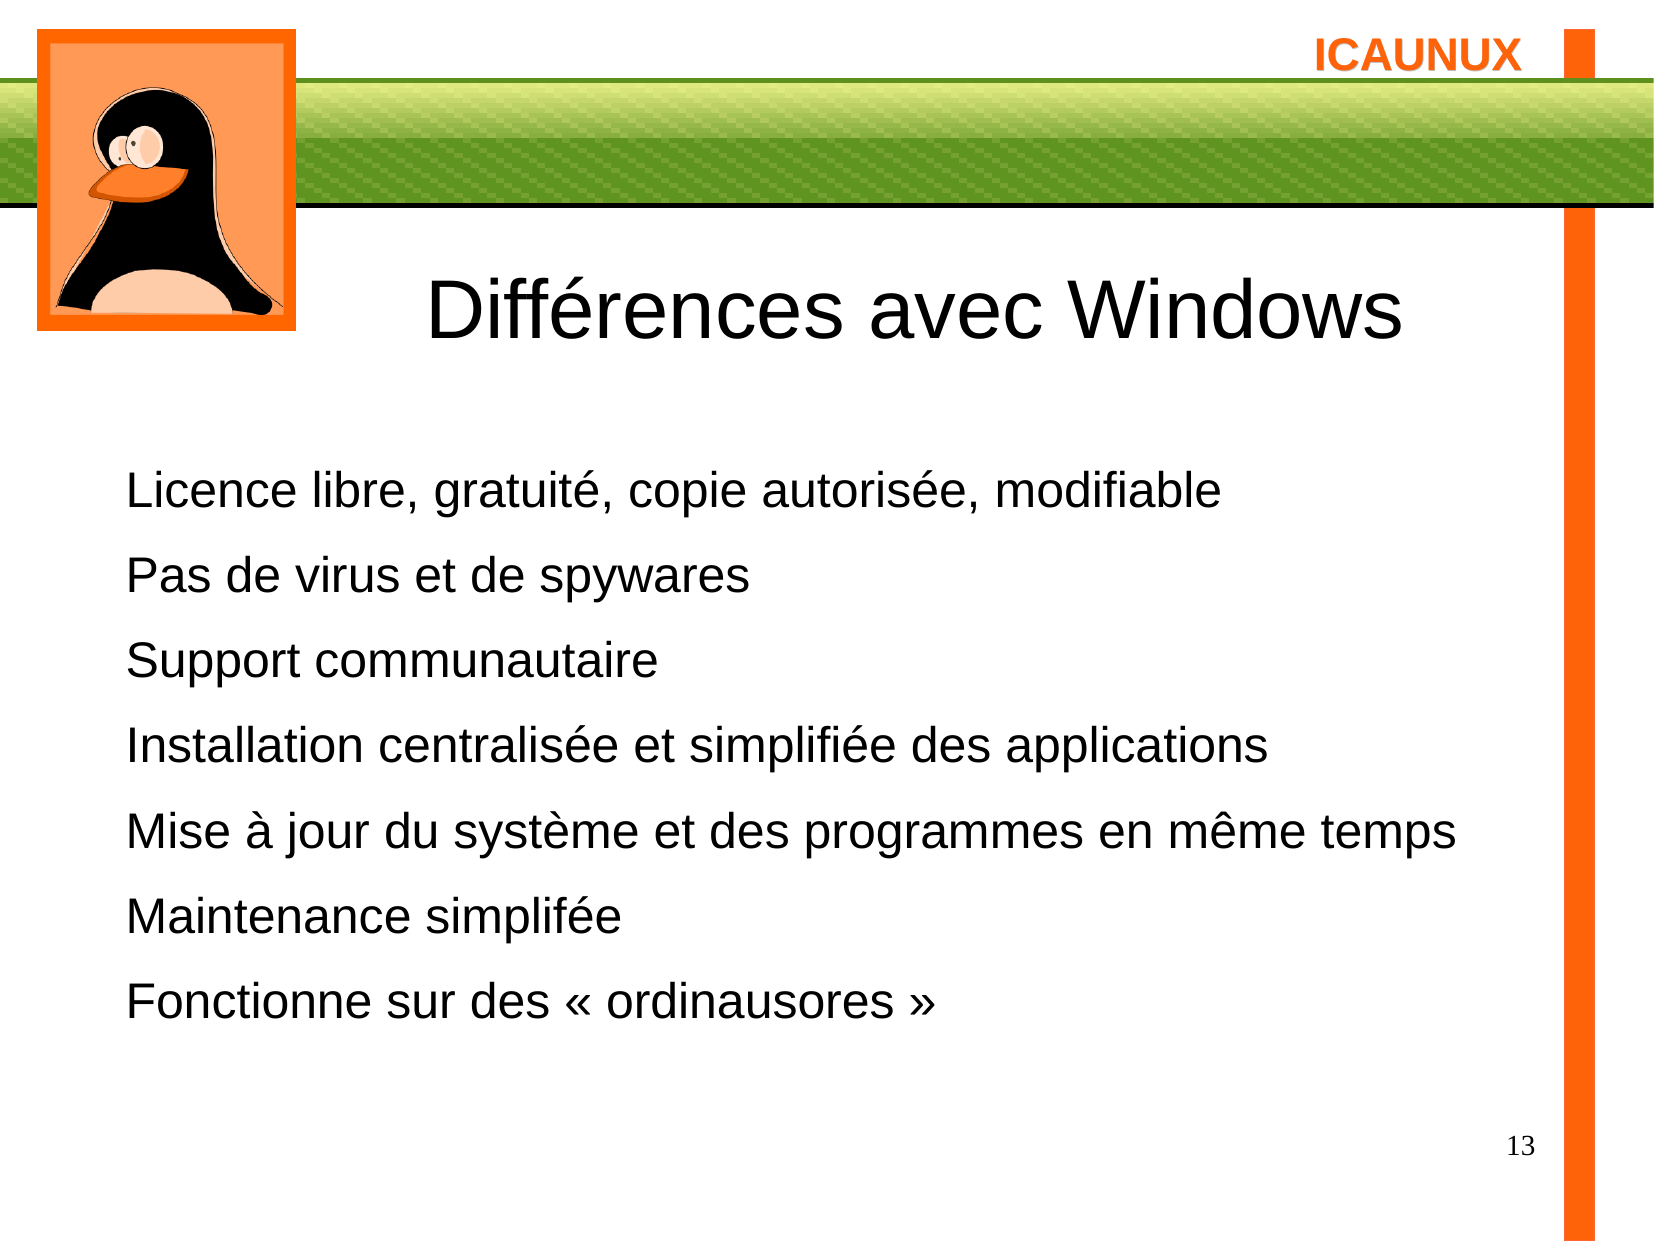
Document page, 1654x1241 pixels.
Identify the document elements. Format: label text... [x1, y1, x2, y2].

title Différences avec Windows [324, 235, 1506, 384]
list Licence libre, gratuité, copie autorisée, modifiable Pas de virus et de spywares Support communautaire Installation centralisée et simplifiée des applications Mise à jour du système et des programmes en même temps Maintenance simplifée Fonctionne sur des « ordinausores » [125, 461, 1549, 1165]
picture [0, 29, 1654, 331]
